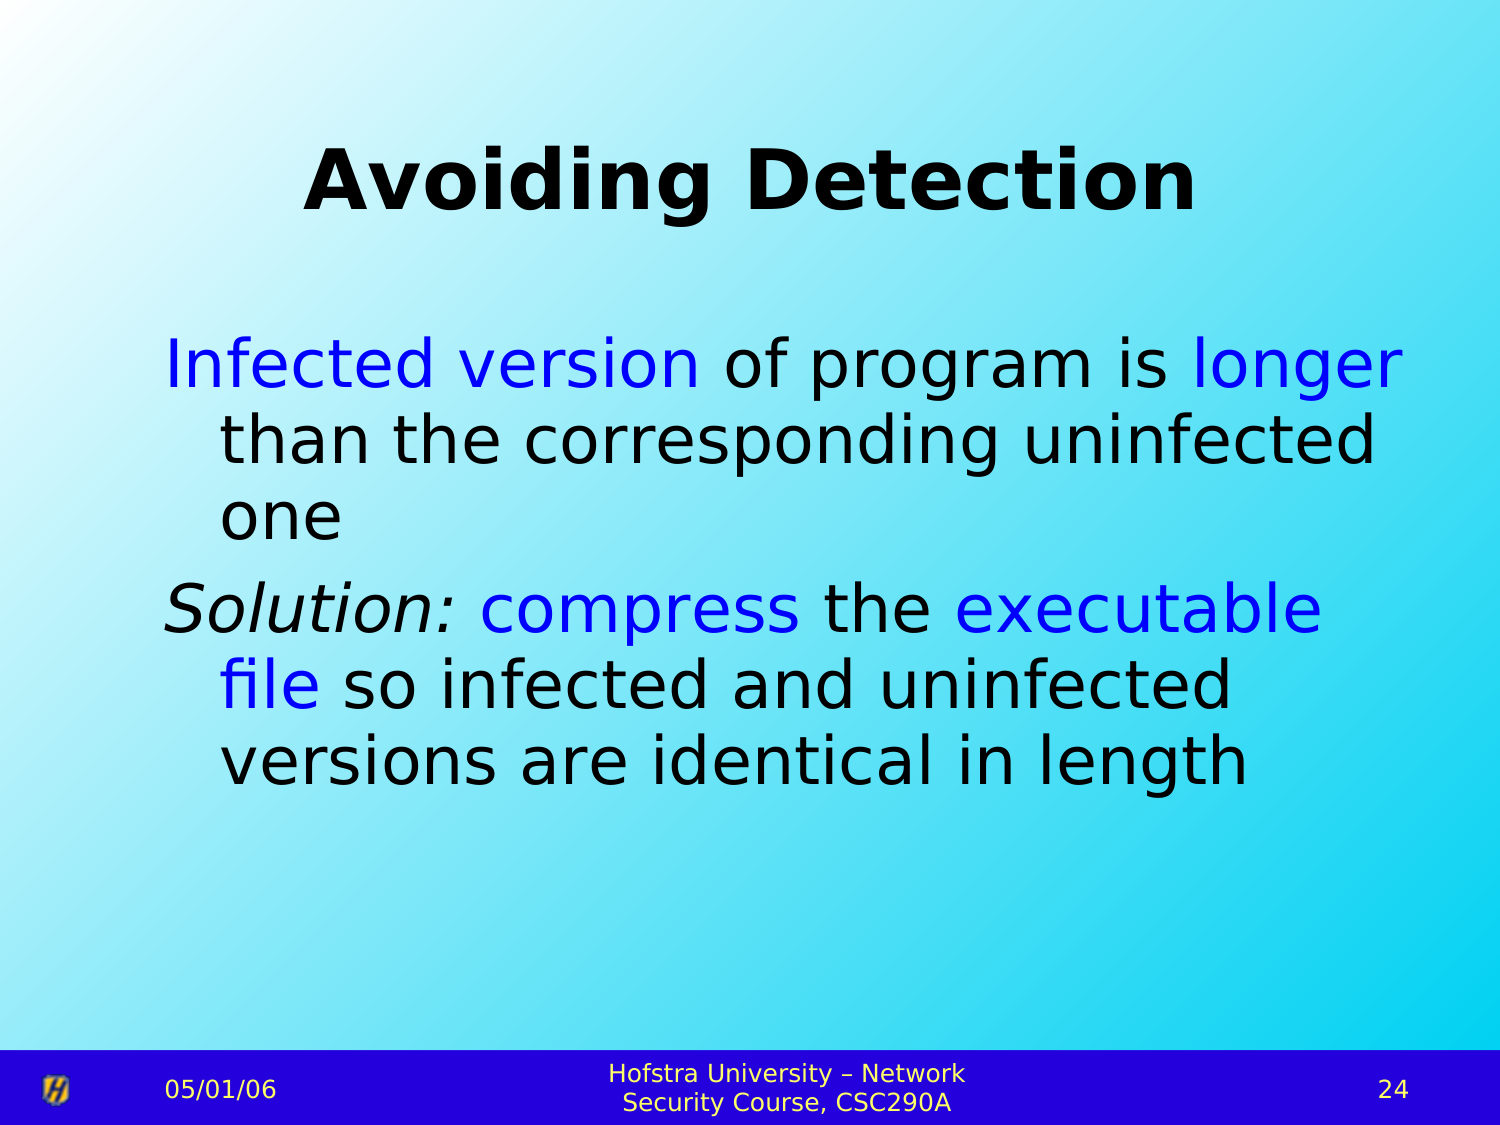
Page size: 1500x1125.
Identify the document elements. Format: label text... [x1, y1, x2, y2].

title Avoiding Detection [112, 119, 1391, 236]
list Infected version of program is longer than the corresponding uninfected one Solution: compress the executable file so infected and uninfected versions are identical in length [149, 318, 1425, 994]
picture [37, 1072, 76, 1110]
